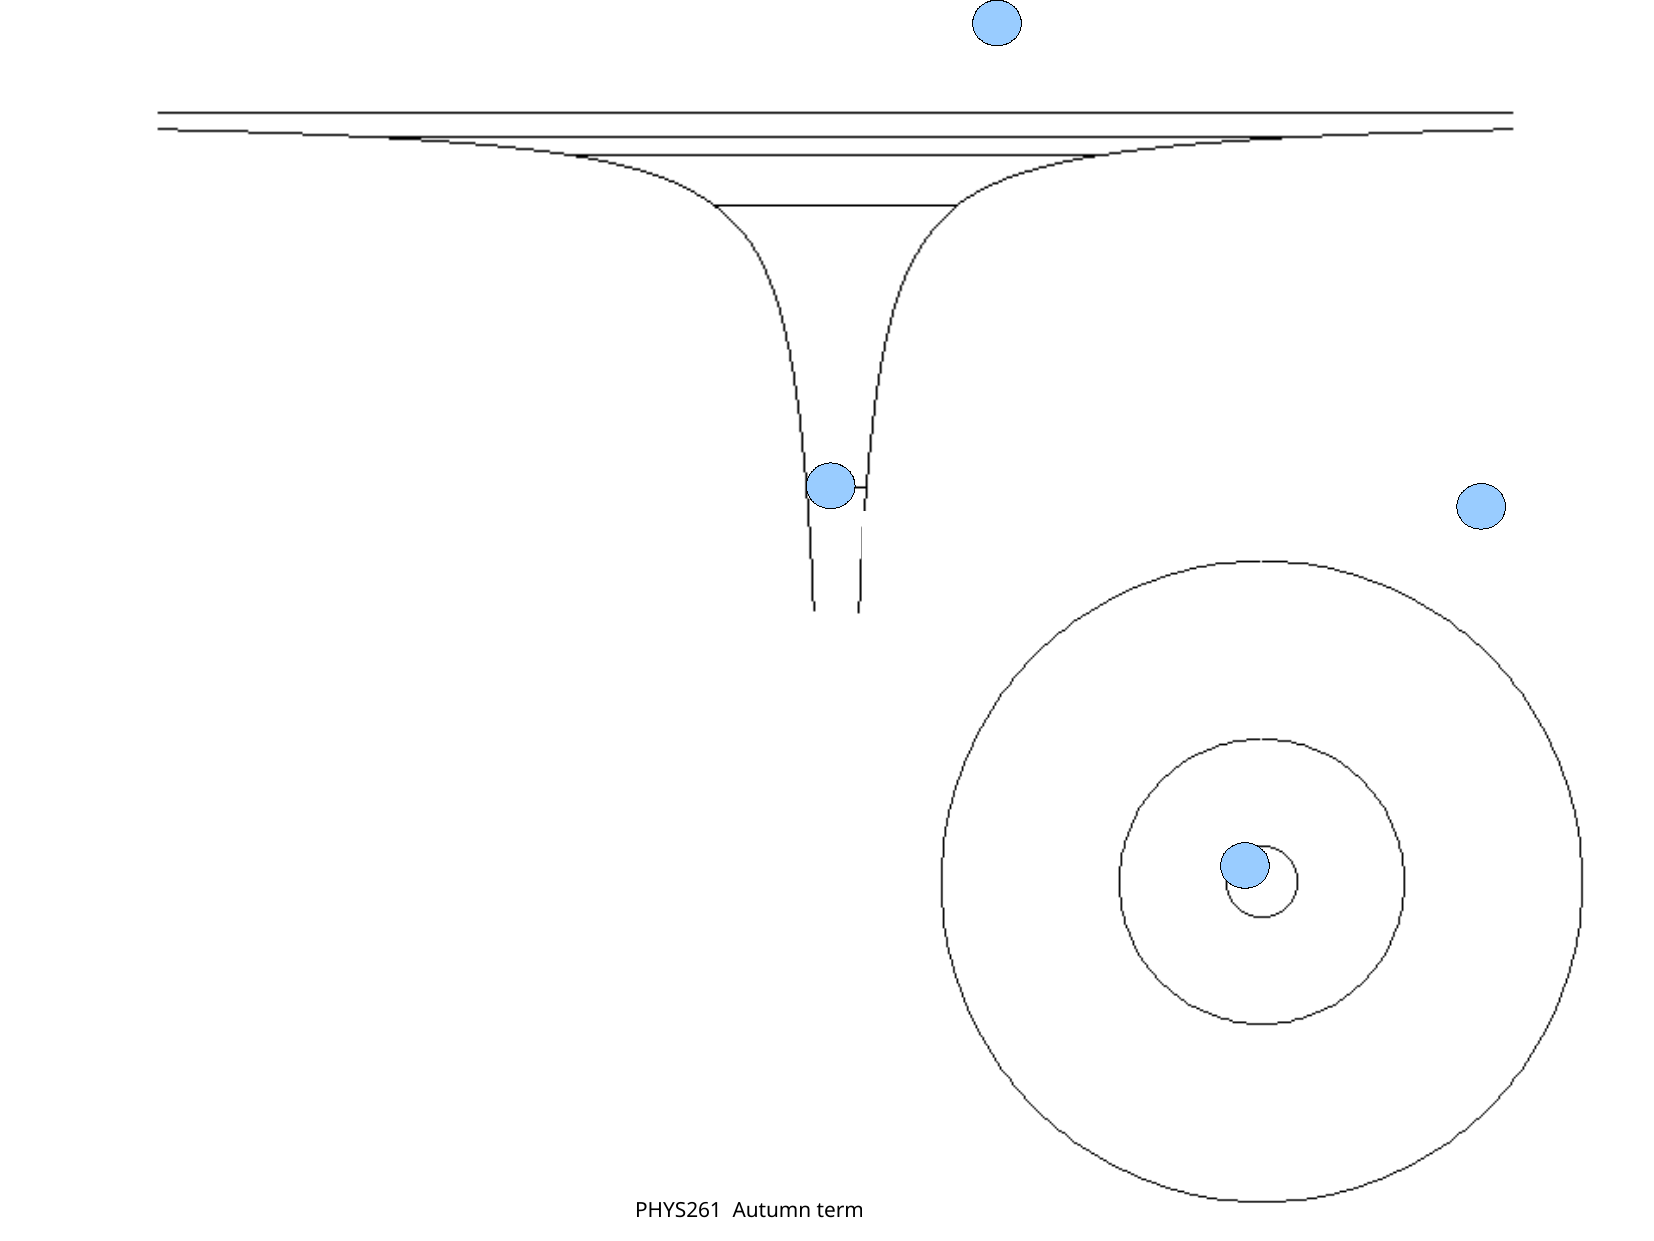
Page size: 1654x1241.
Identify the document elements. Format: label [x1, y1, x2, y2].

text_box [972, 0, 1022, 46]
text_box [806, 462, 856, 509]
text_box [1456, 483, 1506, 530]
picture [122, 66, 1654, 1241]
text_box [1220, 842, 1270, 889]
